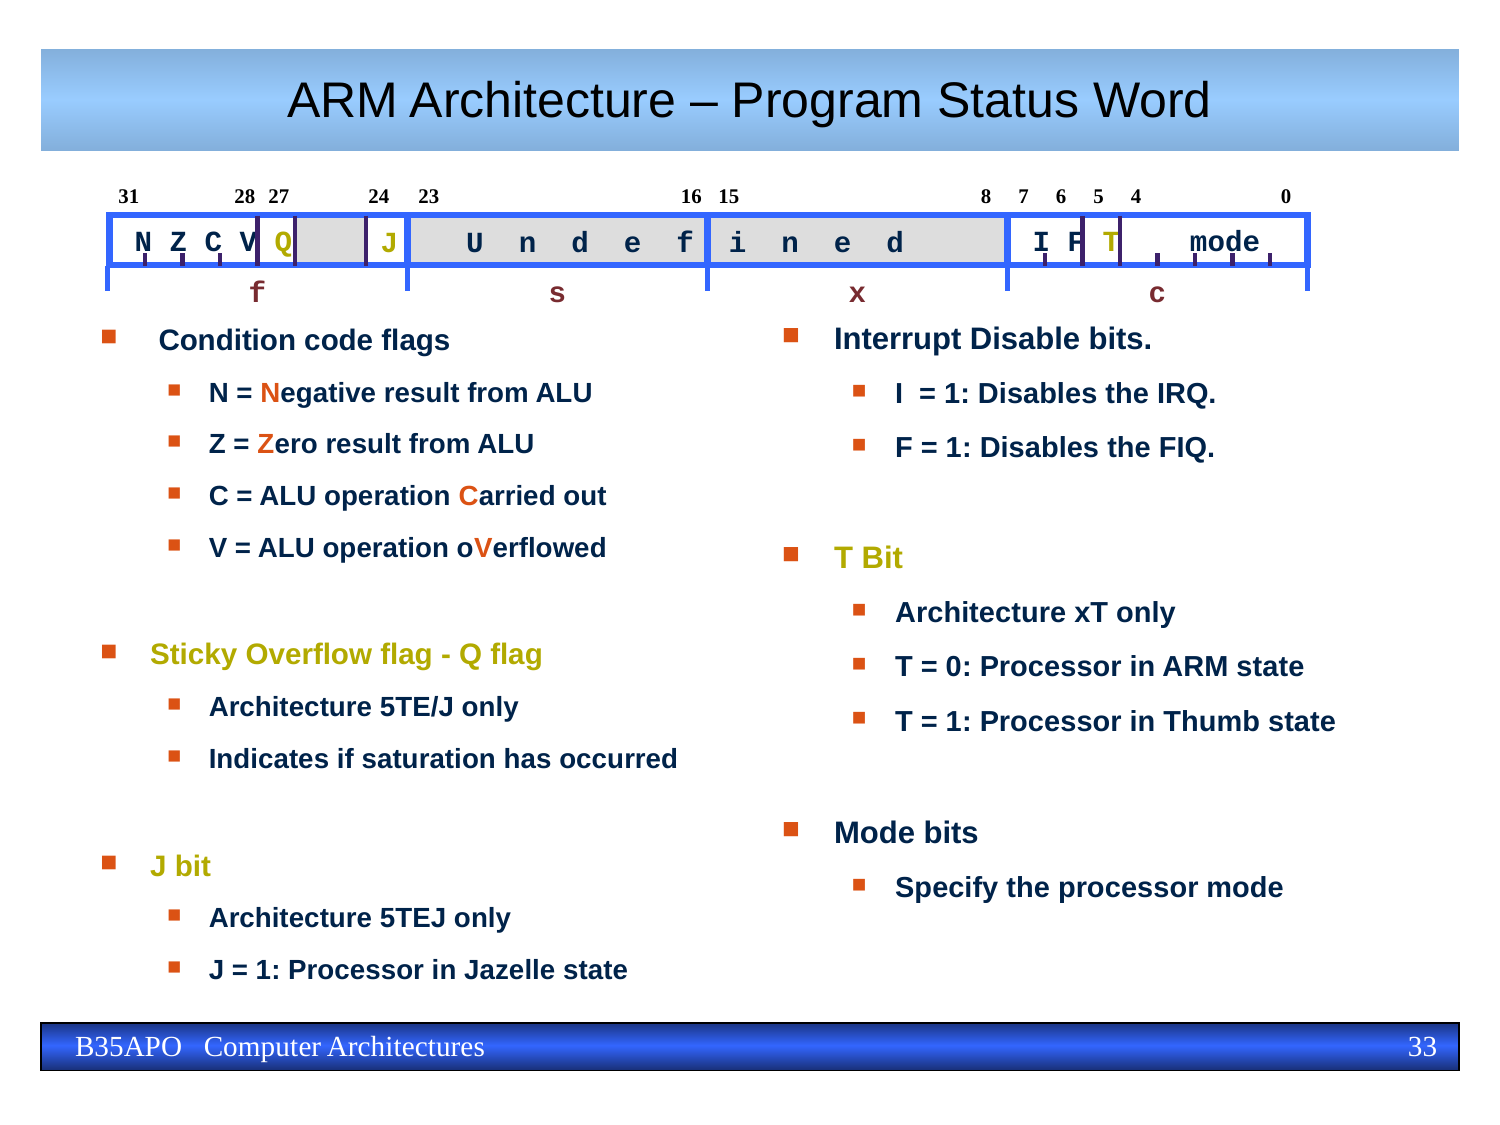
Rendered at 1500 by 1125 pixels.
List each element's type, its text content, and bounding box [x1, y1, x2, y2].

text_box 7 [1007, 178, 1040, 213]
title ARM Architecture – Program Status Word [41, 49, 1459, 151]
text_box Interrupt Disable bits. I = 1: Disables the IRQ. F = 1: Disables the FIQ. T Bit Architecture xT only T = 0: Processor in ARM state T = 1: Processor in Thumb state Mode bits Specify the processor mode [715, 313, 1404, 914]
text_box 24 [357, 178, 401, 213]
text_box I F T mode [1011, 214, 1308, 265]
text_box U n d e f i n e d [408, 215, 996, 266]
text_box 0 [1269, 178, 1303, 213]
text_box f [107, 265, 407, 316]
text_box 27 [270, 178, 301, 213]
text_box 28 [219, 178, 270, 213]
text_box U n d e f i n e d [357, 215, 365, 266]
text_box x [707, 265, 1007, 316]
text_box 8 [969, 178, 1003, 212]
text_box c [1007, 265, 1308, 316]
text_box J [365, 215, 408, 266]
text_box 16 [669, 178, 707, 212]
text_box 4 [1119, 178, 1153, 213]
text_box Condition code flags N = Negative result from ALU Z = Zero result from ALU C = ALU operation Carried out V = ALU operation oVerflowed Sticky Overflow flag - Q flag Architecture 5TE/J only Indicates if saturation has occurred J bit Architecture 5TEJ only J = 1: Processor in Jazelle state [29, 315, 750, 996]
text_box 31 [107, 178, 151, 213]
text_box 15 [707, 178, 751, 212]
text_box 23 [407, 178, 451, 212]
text_box N Z C V Q [109, 214, 404, 265]
text_box 6 [1044, 178, 1078, 213]
text_box [996, 218, 1004, 262]
text_box 5 [1082, 178, 1115, 213]
text_box s [407, 266, 707, 316]
